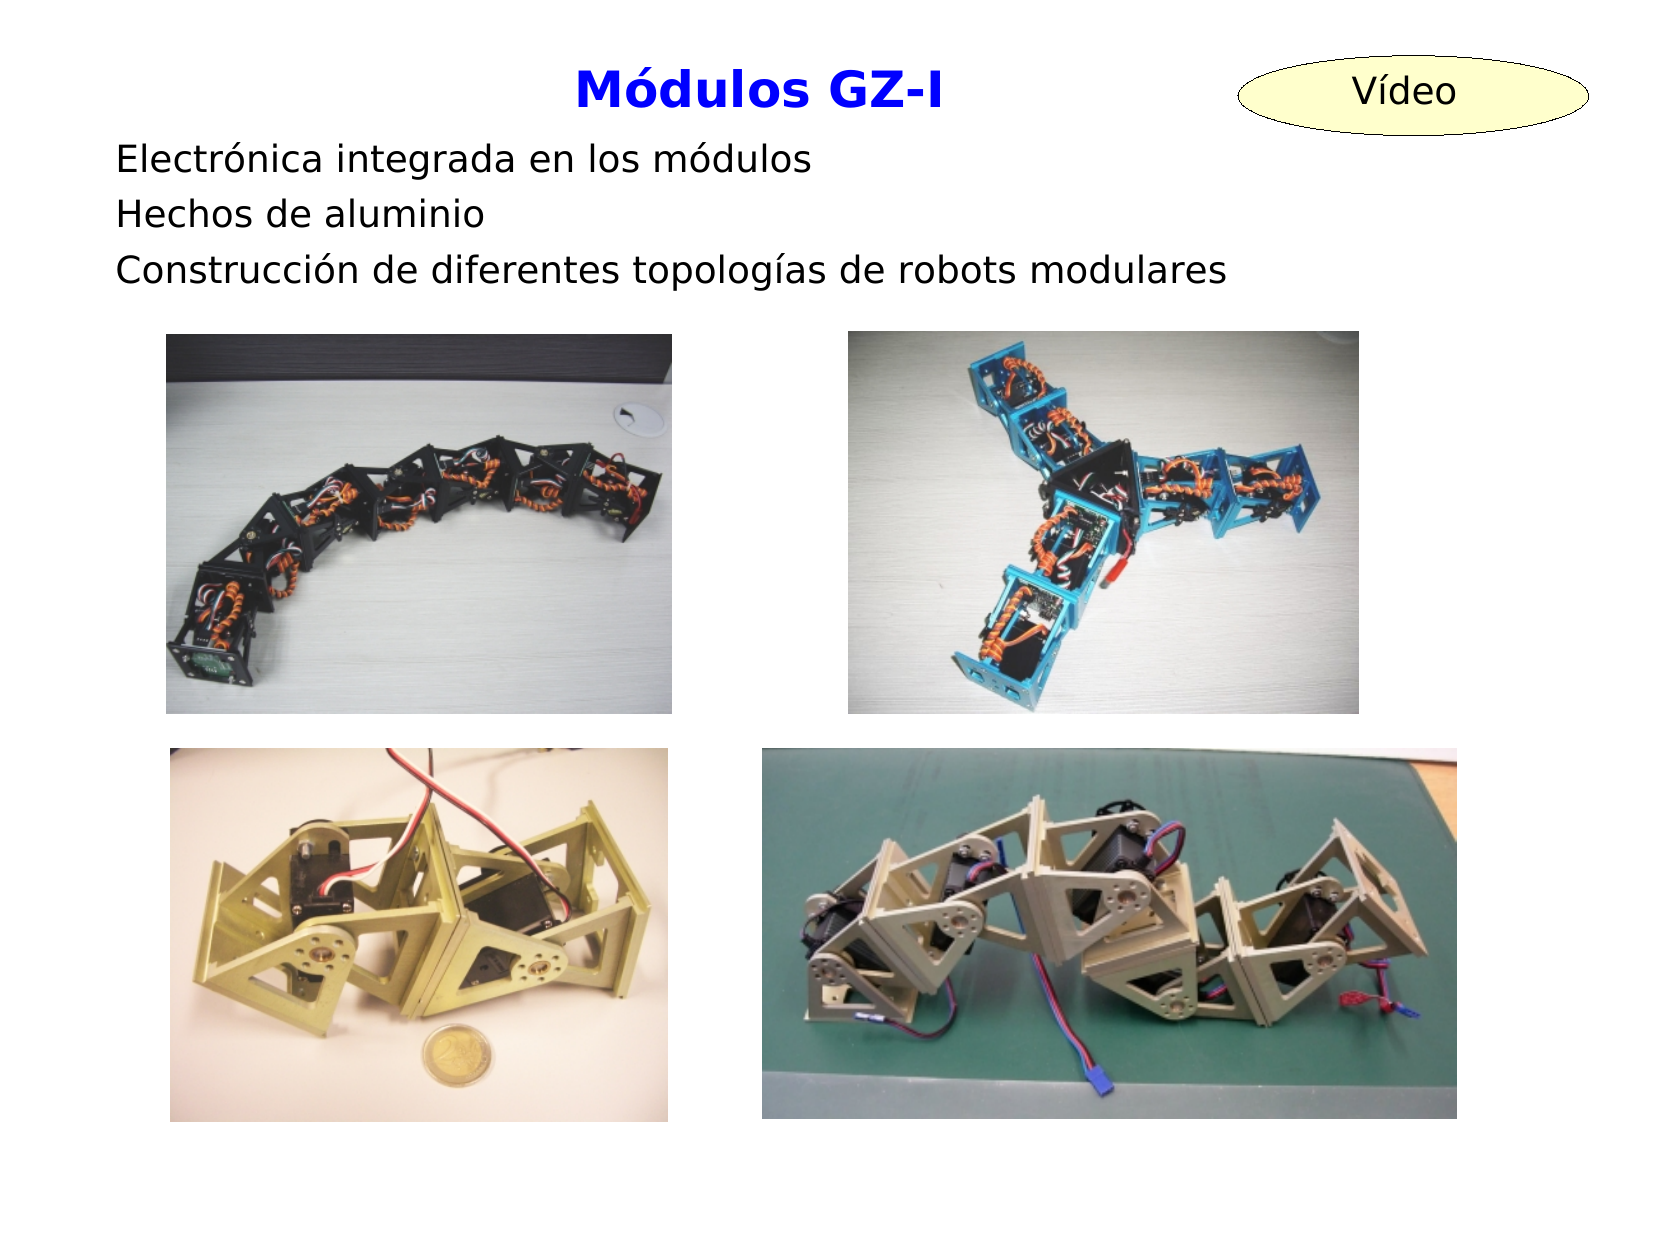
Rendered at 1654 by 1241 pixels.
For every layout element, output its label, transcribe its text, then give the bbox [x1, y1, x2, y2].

picture [170, 748, 668, 1122]
picture [848, 331, 1359, 714]
picture [762, 748, 1457, 1119]
picture [166, 334, 672, 714]
text_box Electrónica integrada en los módulos Hechos de aluminio Construcción de diferentes topologías de robots modulares [88, 130, 1234, 300]
text_box [1237, 55, 1589, 136]
text_box Vídeo [1336, 62, 1471, 122]
text_box Módulos GZ-I [560, 53, 954, 127]
